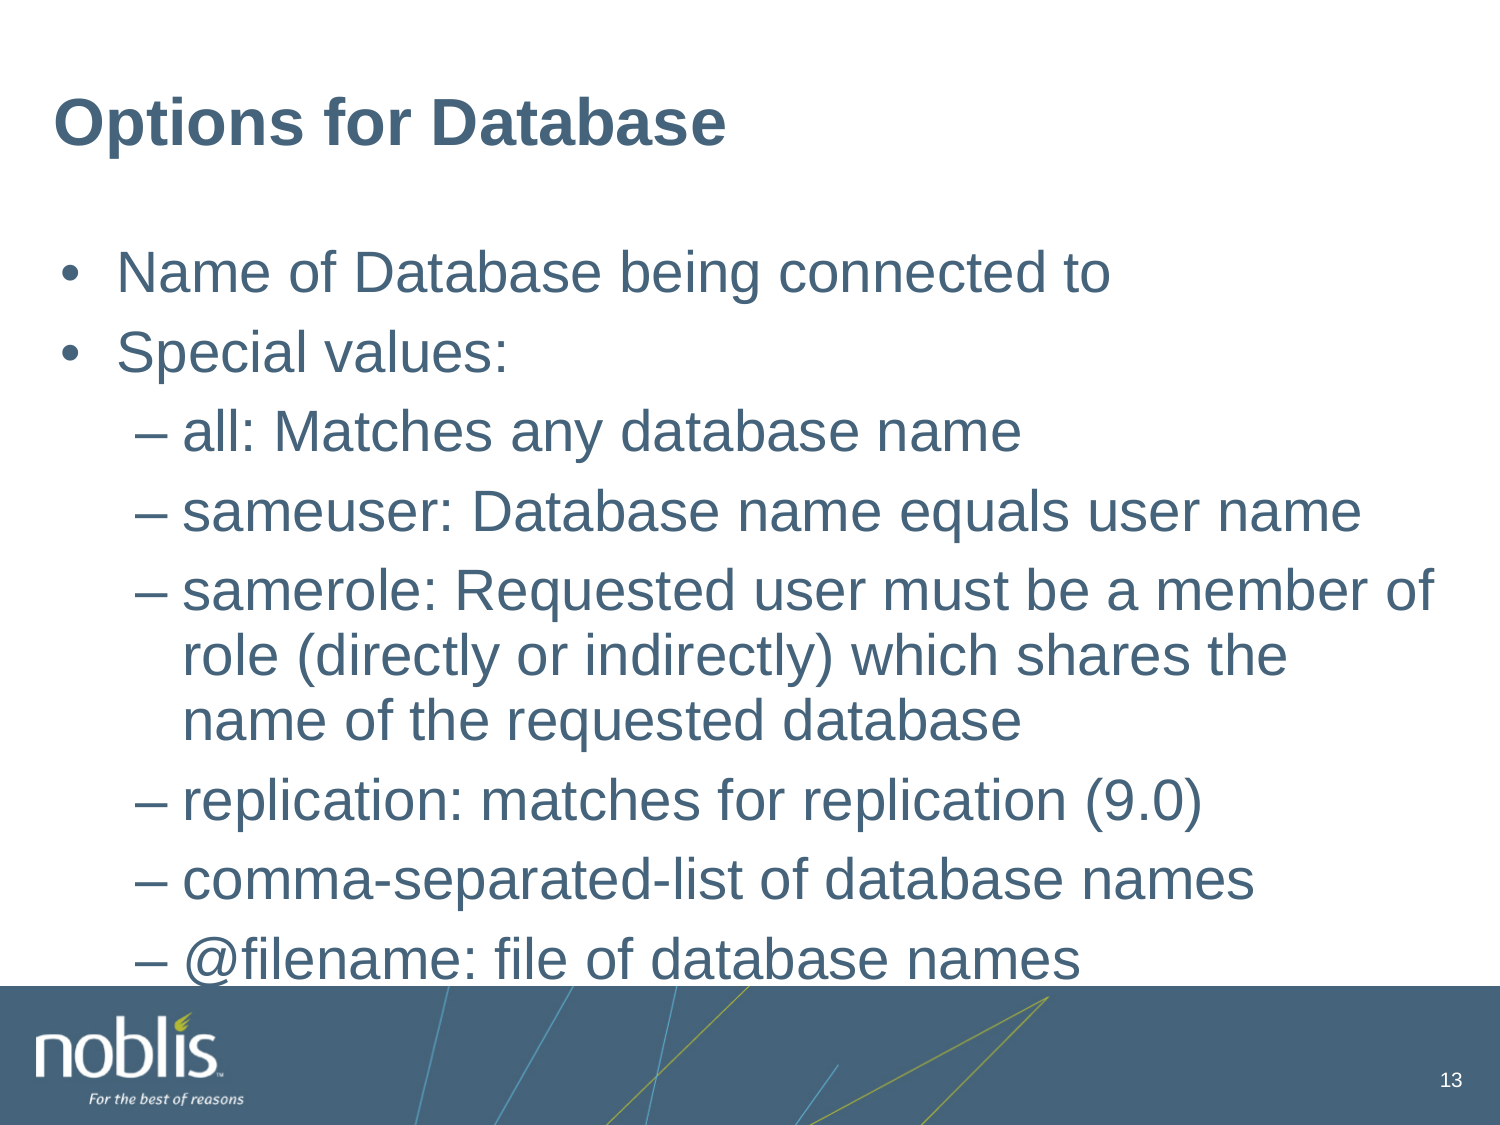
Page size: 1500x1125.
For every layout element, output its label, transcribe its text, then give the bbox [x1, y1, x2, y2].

picture [0, 986, 1500, 1125]
title Options for Database [53, 38, 1438, 211]
list Name of Database being connected to Special values: all: Matches any database name sameuser: Database name equals user name samerole: Requested user must be a member of role (directly or indirectly) which shares the name of the requested database replication: matches for replication (9.0) comma-separated-list of database names @filename: file of database names [60, 239, 1437, 992]
